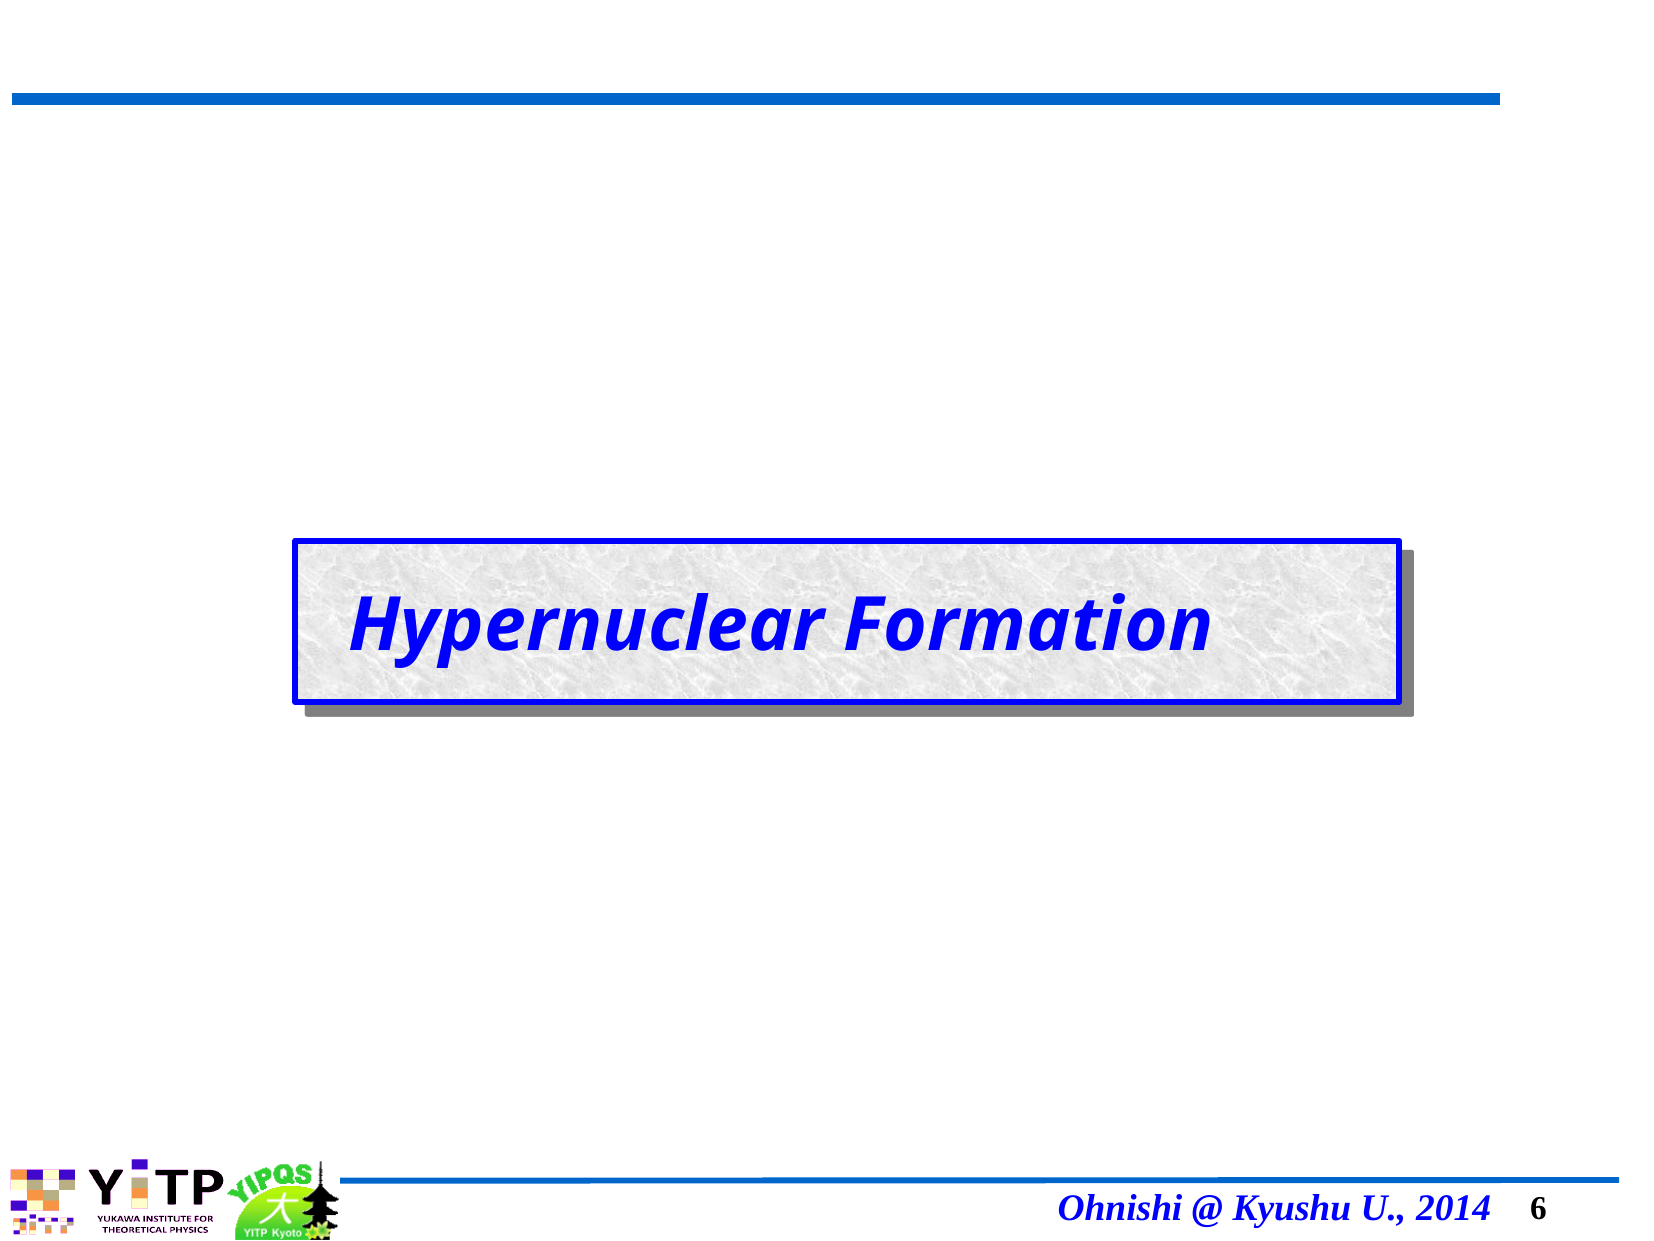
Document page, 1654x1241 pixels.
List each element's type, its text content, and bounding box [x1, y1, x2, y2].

text_box Hypernuclear Formation [295, 540, 1400, 686]
picture [298, 686, 1396, 699]
picture [0, 1154, 340, 1241]
